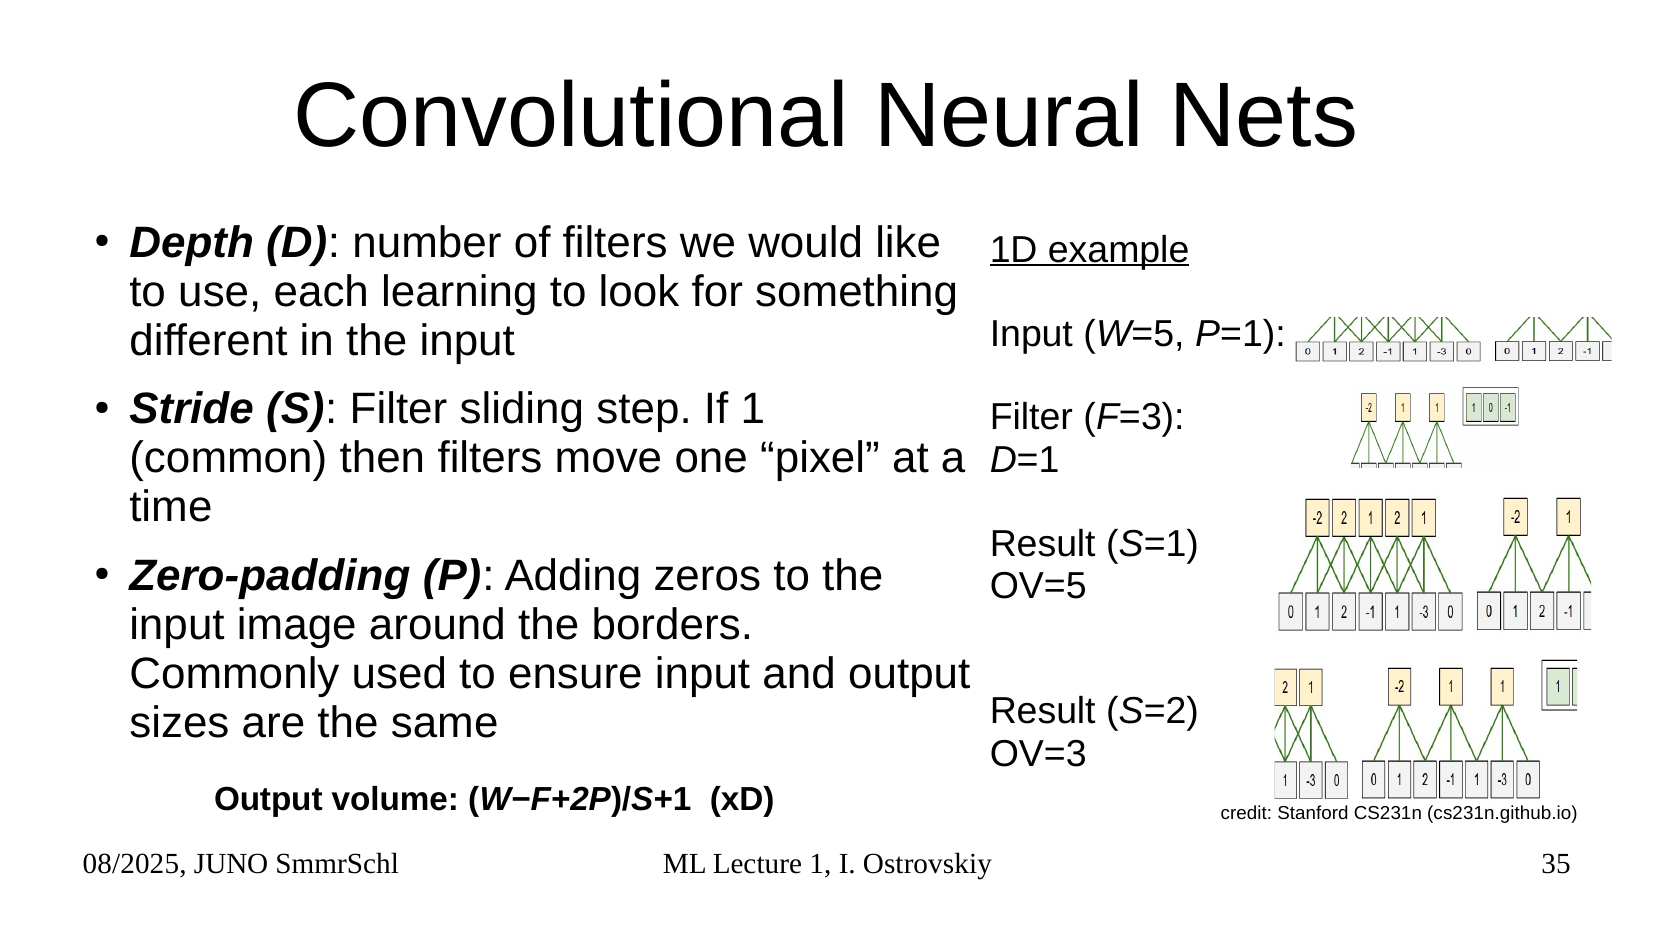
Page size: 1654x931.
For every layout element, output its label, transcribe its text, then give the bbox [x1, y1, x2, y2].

text_box 1D example Input (W=5, P=1): Filter (F=3): D=1 Result (S=1) OV=5 Result (S=2) OV=3 [975, 220, 1313, 866]
picture [1351, 385, 1520, 468]
picture [1313, 317, 1612, 365]
picture [1275, 487, 1592, 638]
text_box Output volume: (W−F+2P)/S+1 (xD) [159, 773, 835, 826]
text_box credit: Stanford CS231n (cs231n.github.io) [1205, 795, 1590, 831]
picture [1274, 658, 1578, 795]
title Convolutional Neural Nets [82, 37, 1571, 193]
list Depth (D): number of filters we would like to use, each learning to look for something different in the input Stride (S): Filter sliding step. If 1 (common) then filters move one “pixel” at a time Zero-padding (P): Adding zeros to the input image around the borders. Commonly used to ensure input and output sizes are the same [82, 217, 976, 758]
